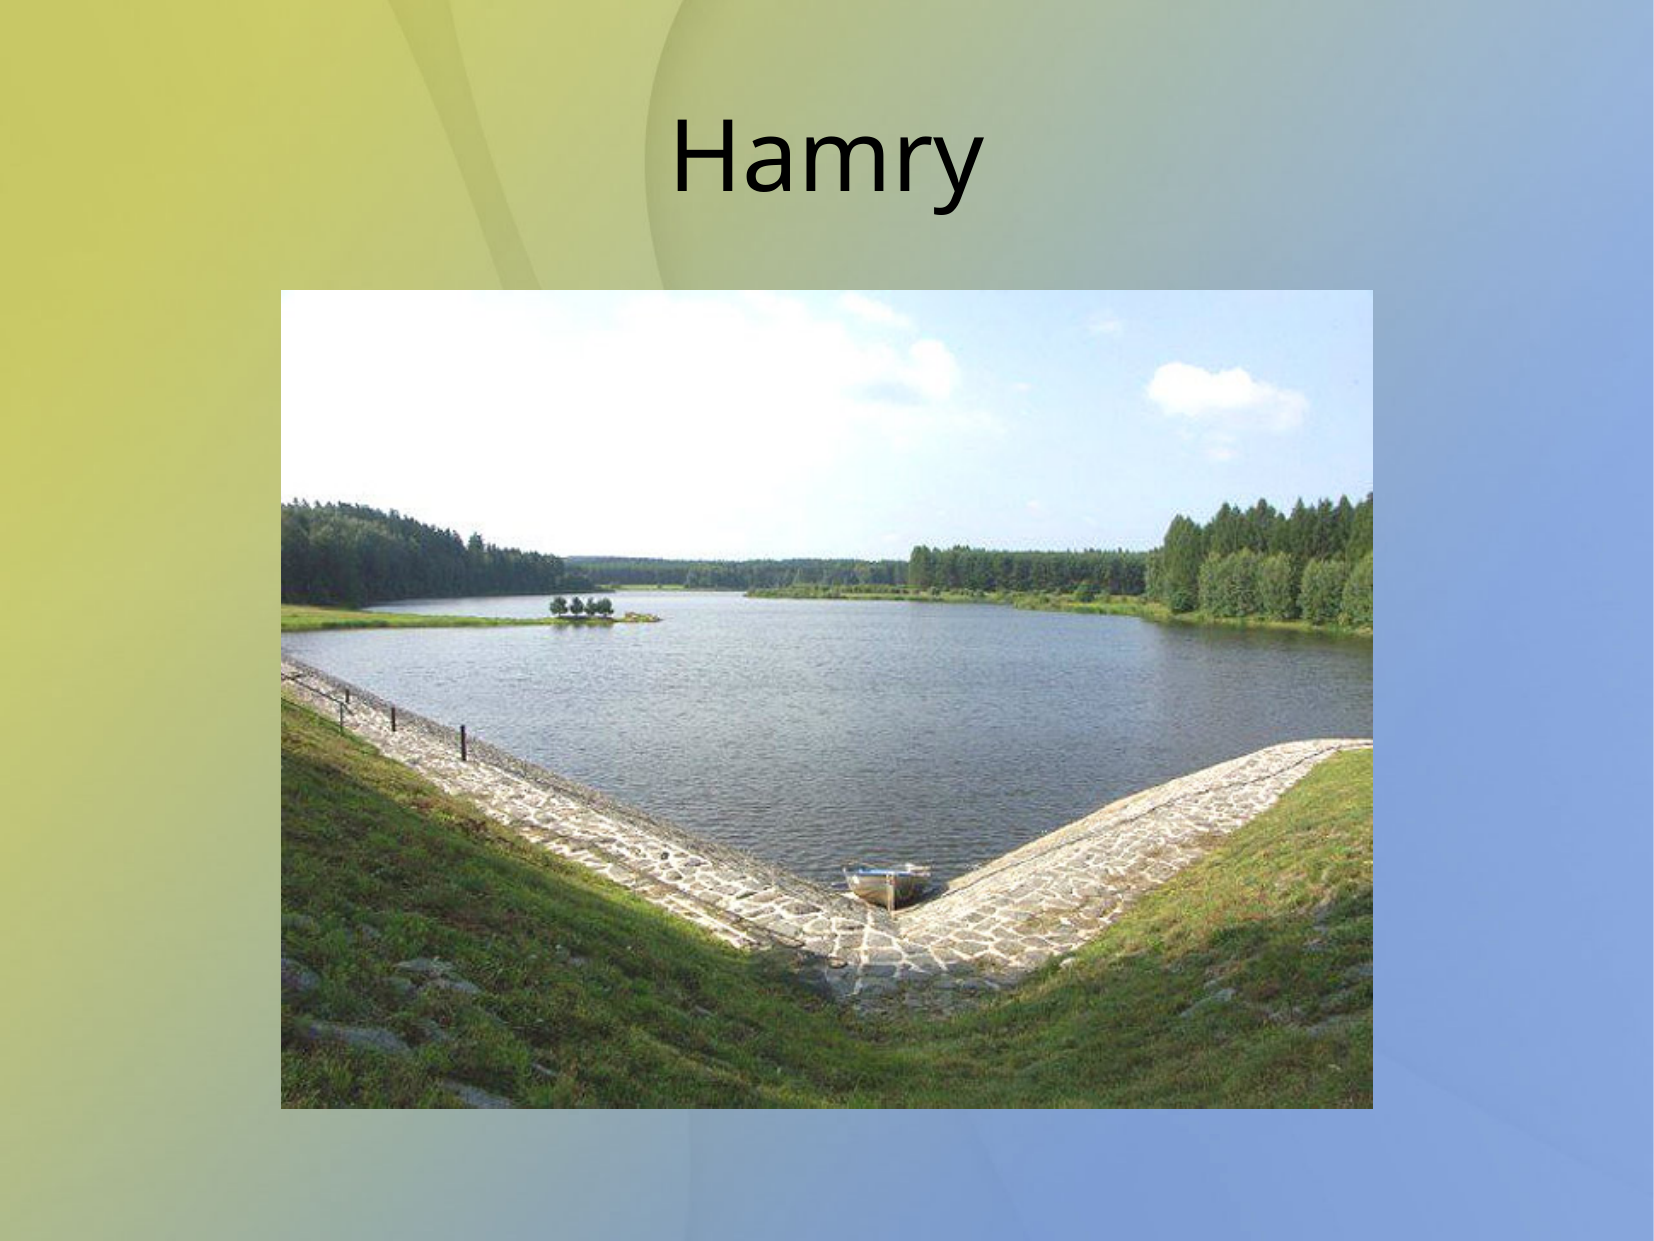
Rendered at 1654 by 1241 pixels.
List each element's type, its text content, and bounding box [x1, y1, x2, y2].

picture [0, 0, 1654, 1241]
title Hamry [82, 49, 1571, 257]
